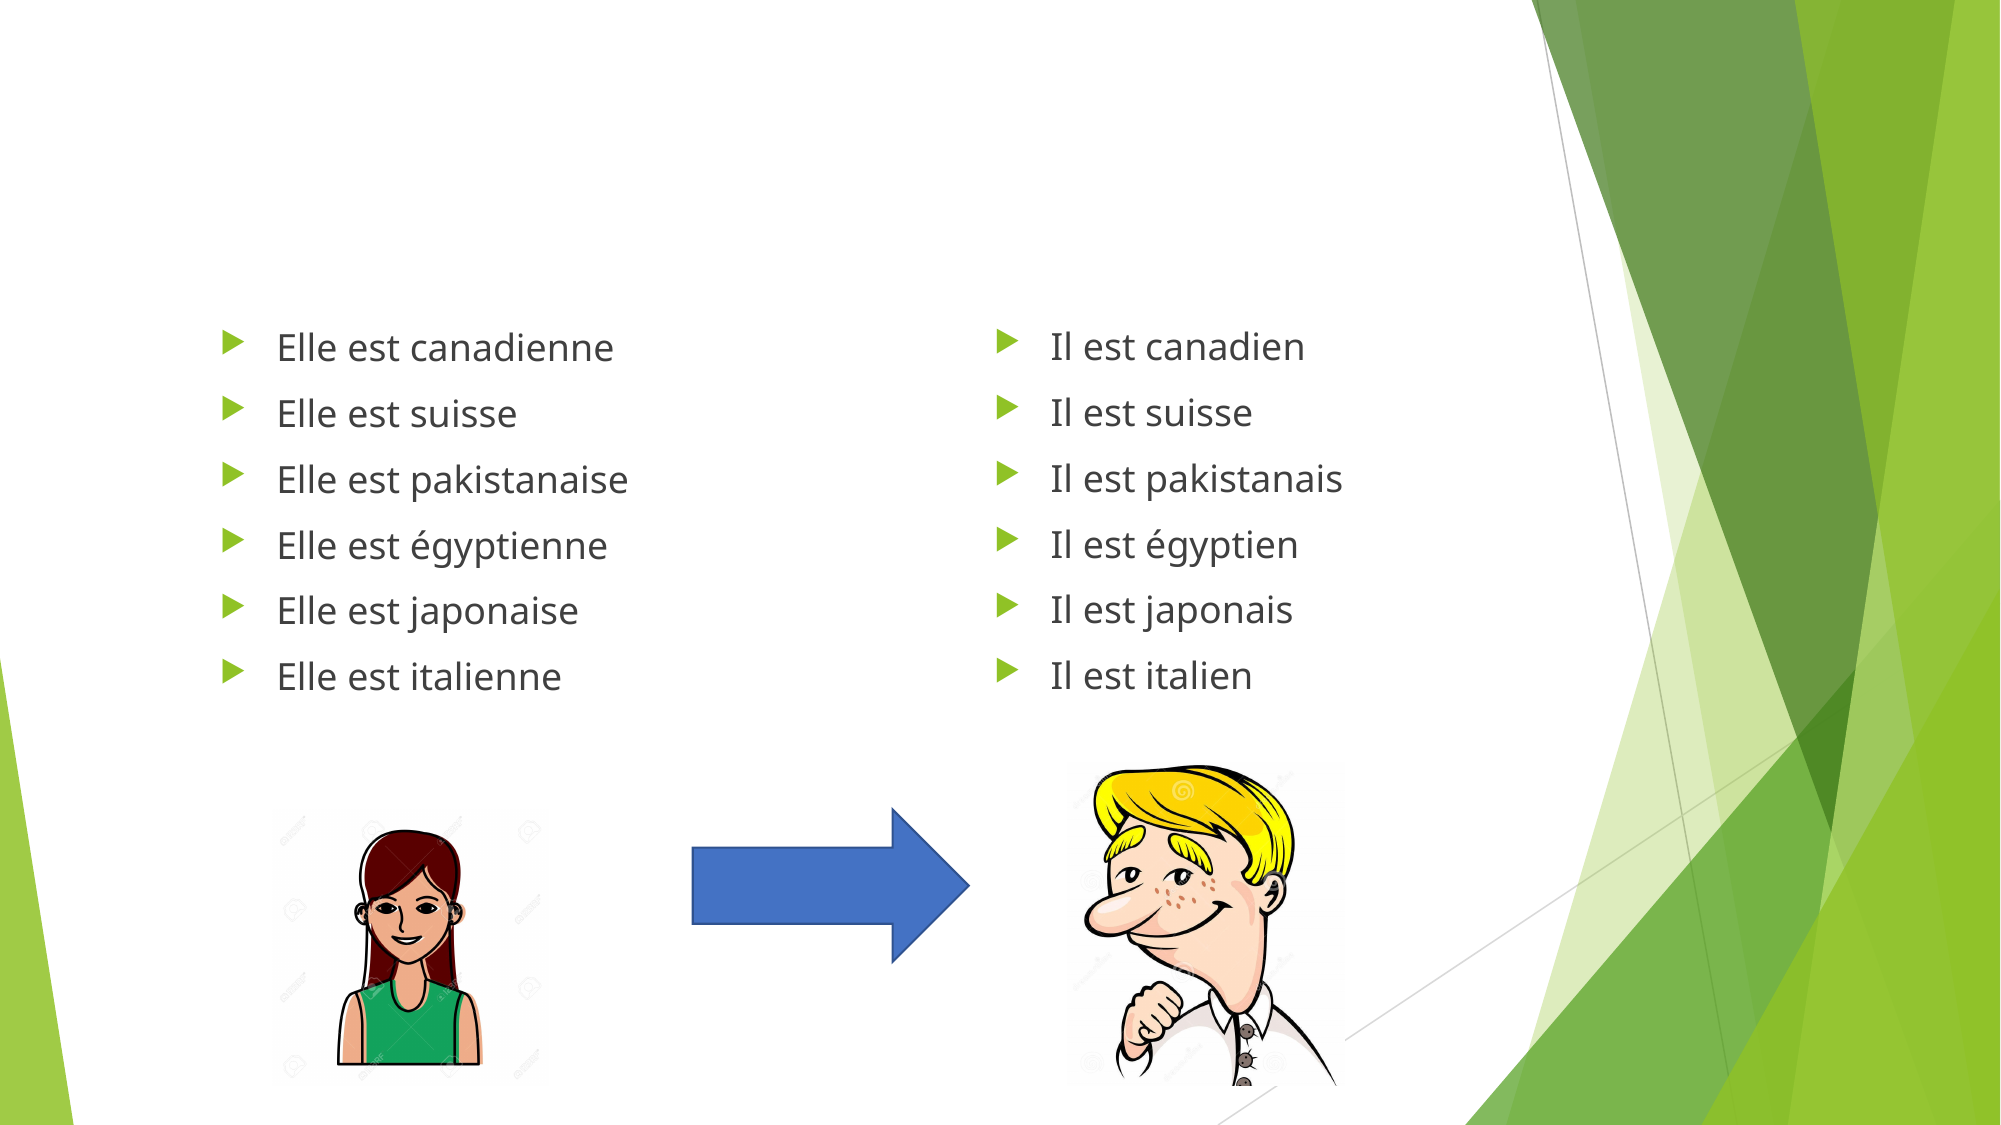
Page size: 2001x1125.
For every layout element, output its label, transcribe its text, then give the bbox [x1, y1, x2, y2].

text_box [692, 809, 969, 962]
list Il est canadien Il est suisse Il est pakistanais Il est égyptien Il est japonais Il est italien [979, 315, 1666, 858]
picture [1067, 762, 1345, 1086]
text_box Elle est canadienne Elle est suisse Elle est pakistanaise Elle est égyptienne Elle est japonaise Elle est italienne [204, 316, 892, 859]
picture [272, 859, 549, 1086]
